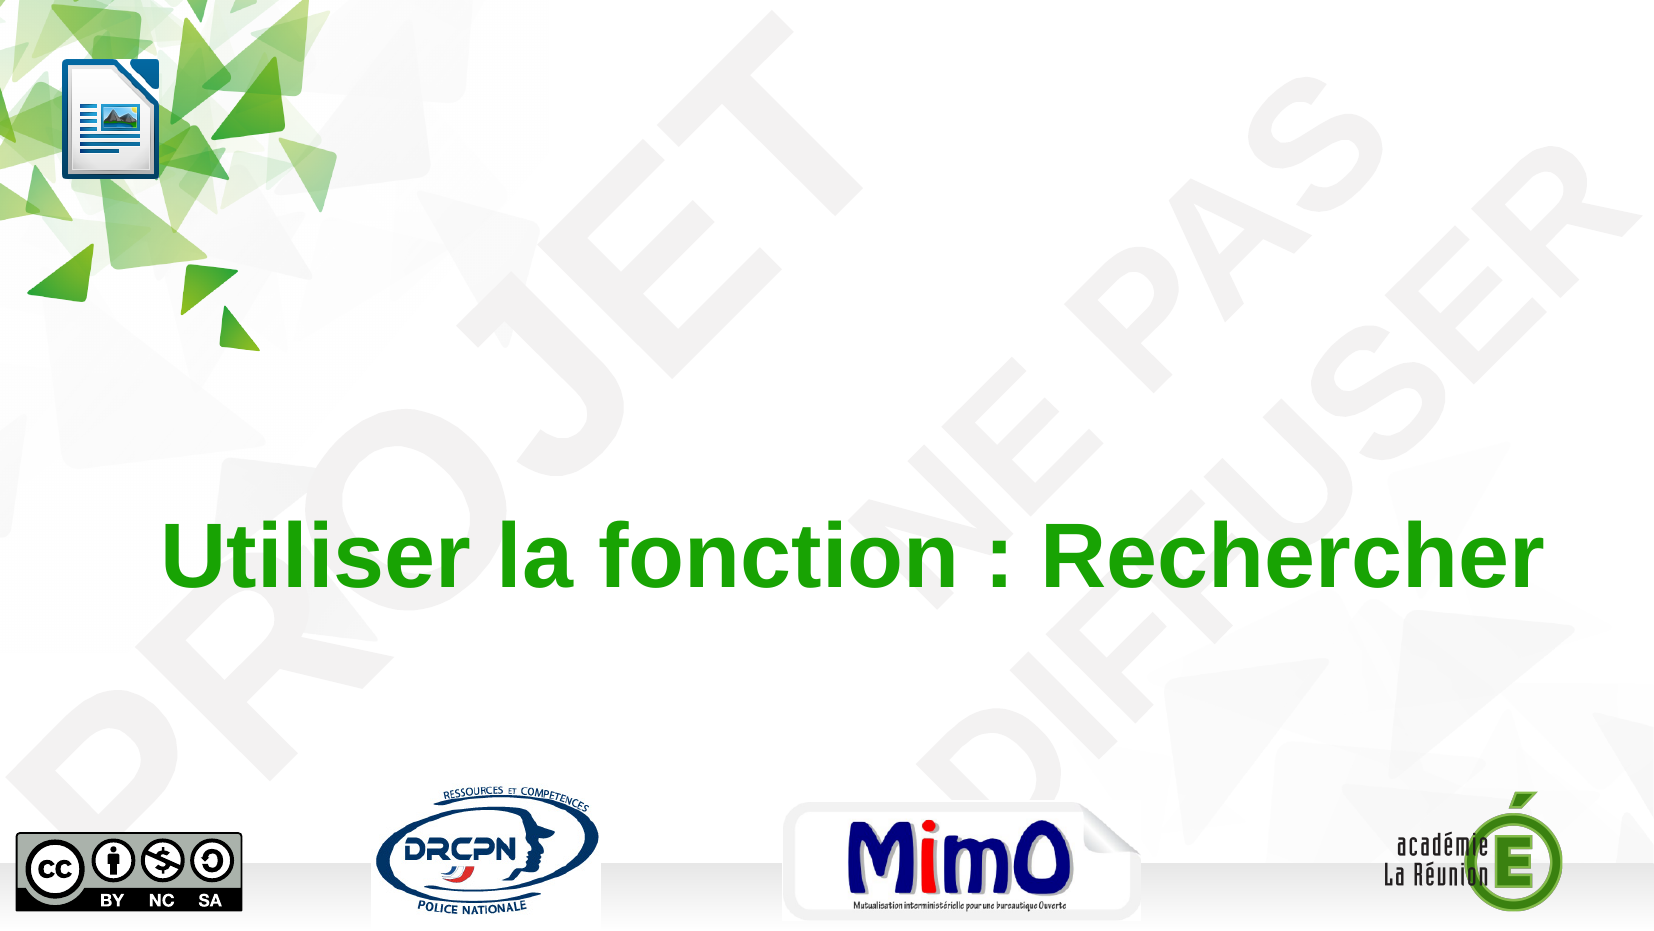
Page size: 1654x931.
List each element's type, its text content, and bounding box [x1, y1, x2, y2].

picture [0, 0, 1654, 931]
title Utiliser la fonction : Rechercher [38, 488, 1547, 622]
